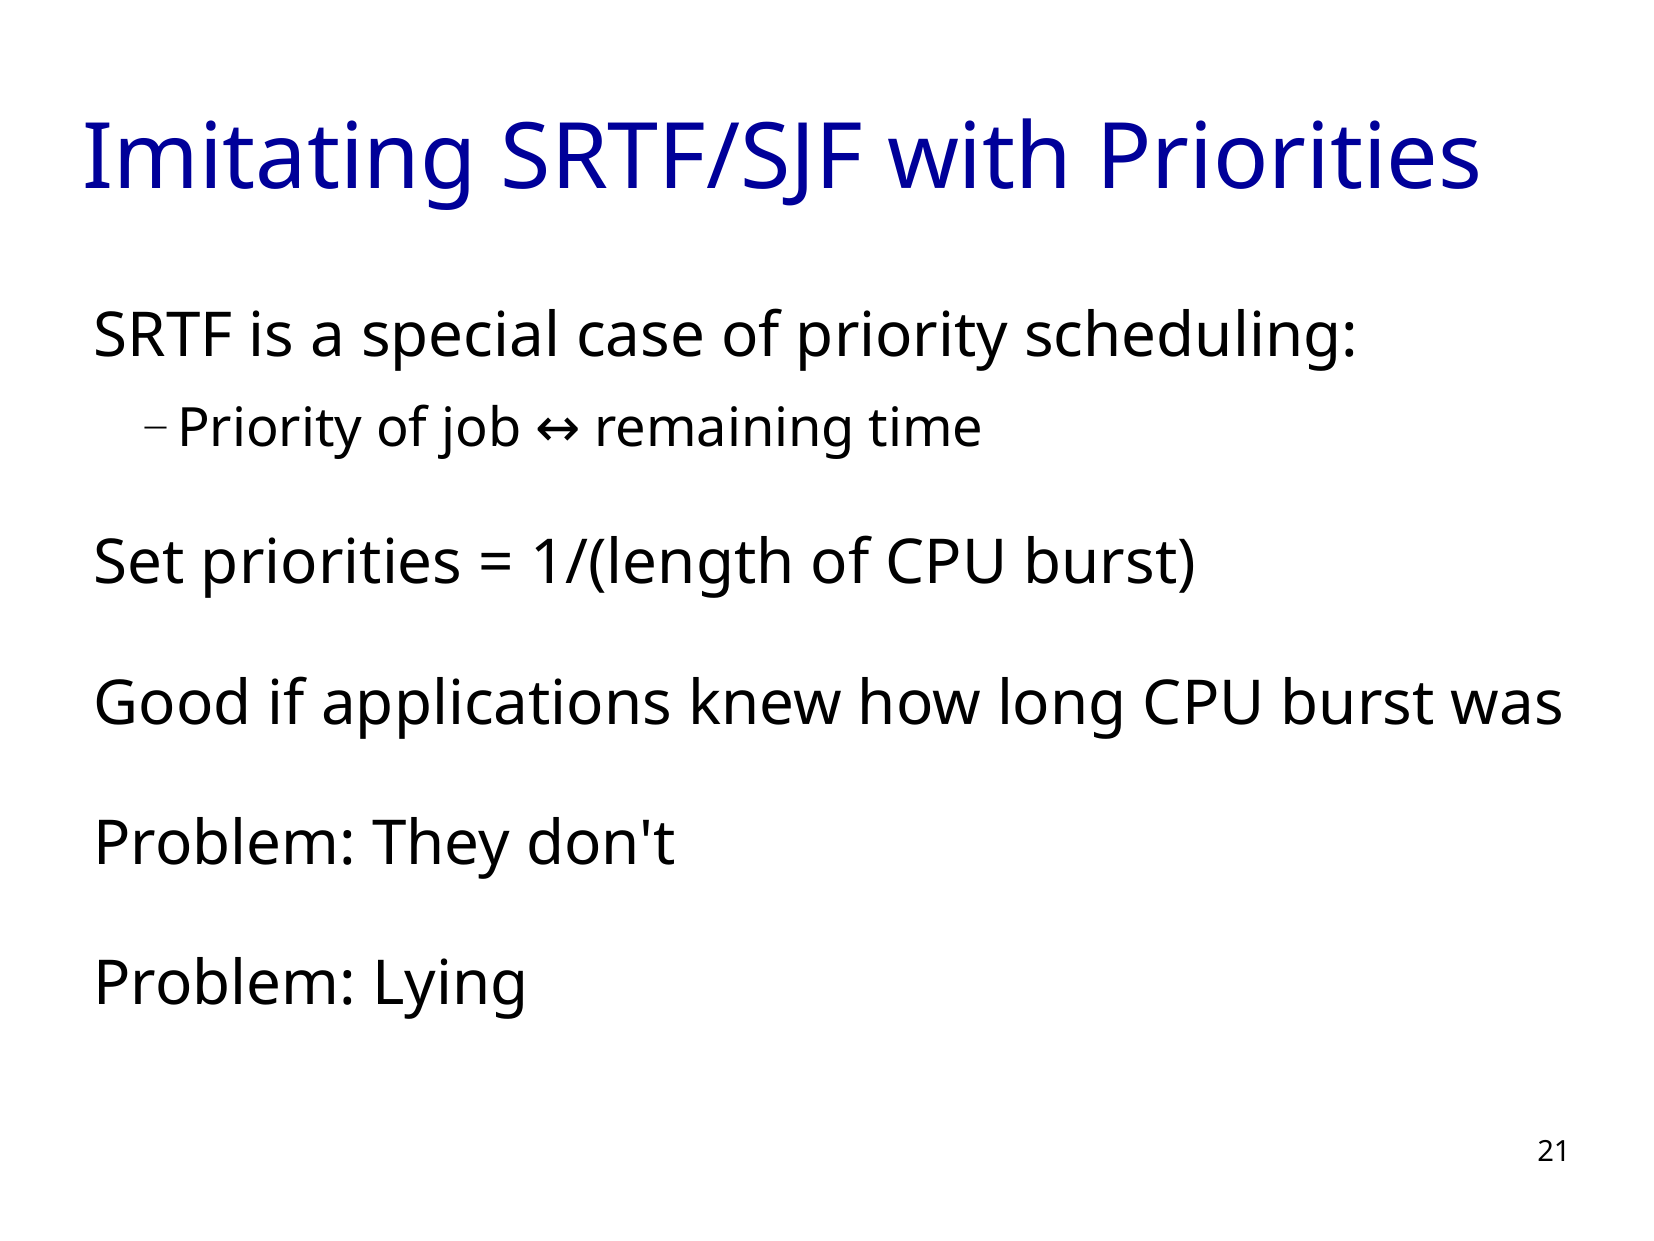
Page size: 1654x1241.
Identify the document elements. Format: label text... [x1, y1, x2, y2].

list SRTF is a special case of priority scheduling: Priority of job ↔ remaining time Set priorities = 1/(length of CPU burst) Good if applications knew how long CPU burst was Problem: They don't Problem: Lying [60, 290, 1571, 1096]
title Imitating SRTF/SJF with Priorities [82, 49, 1571, 257]
